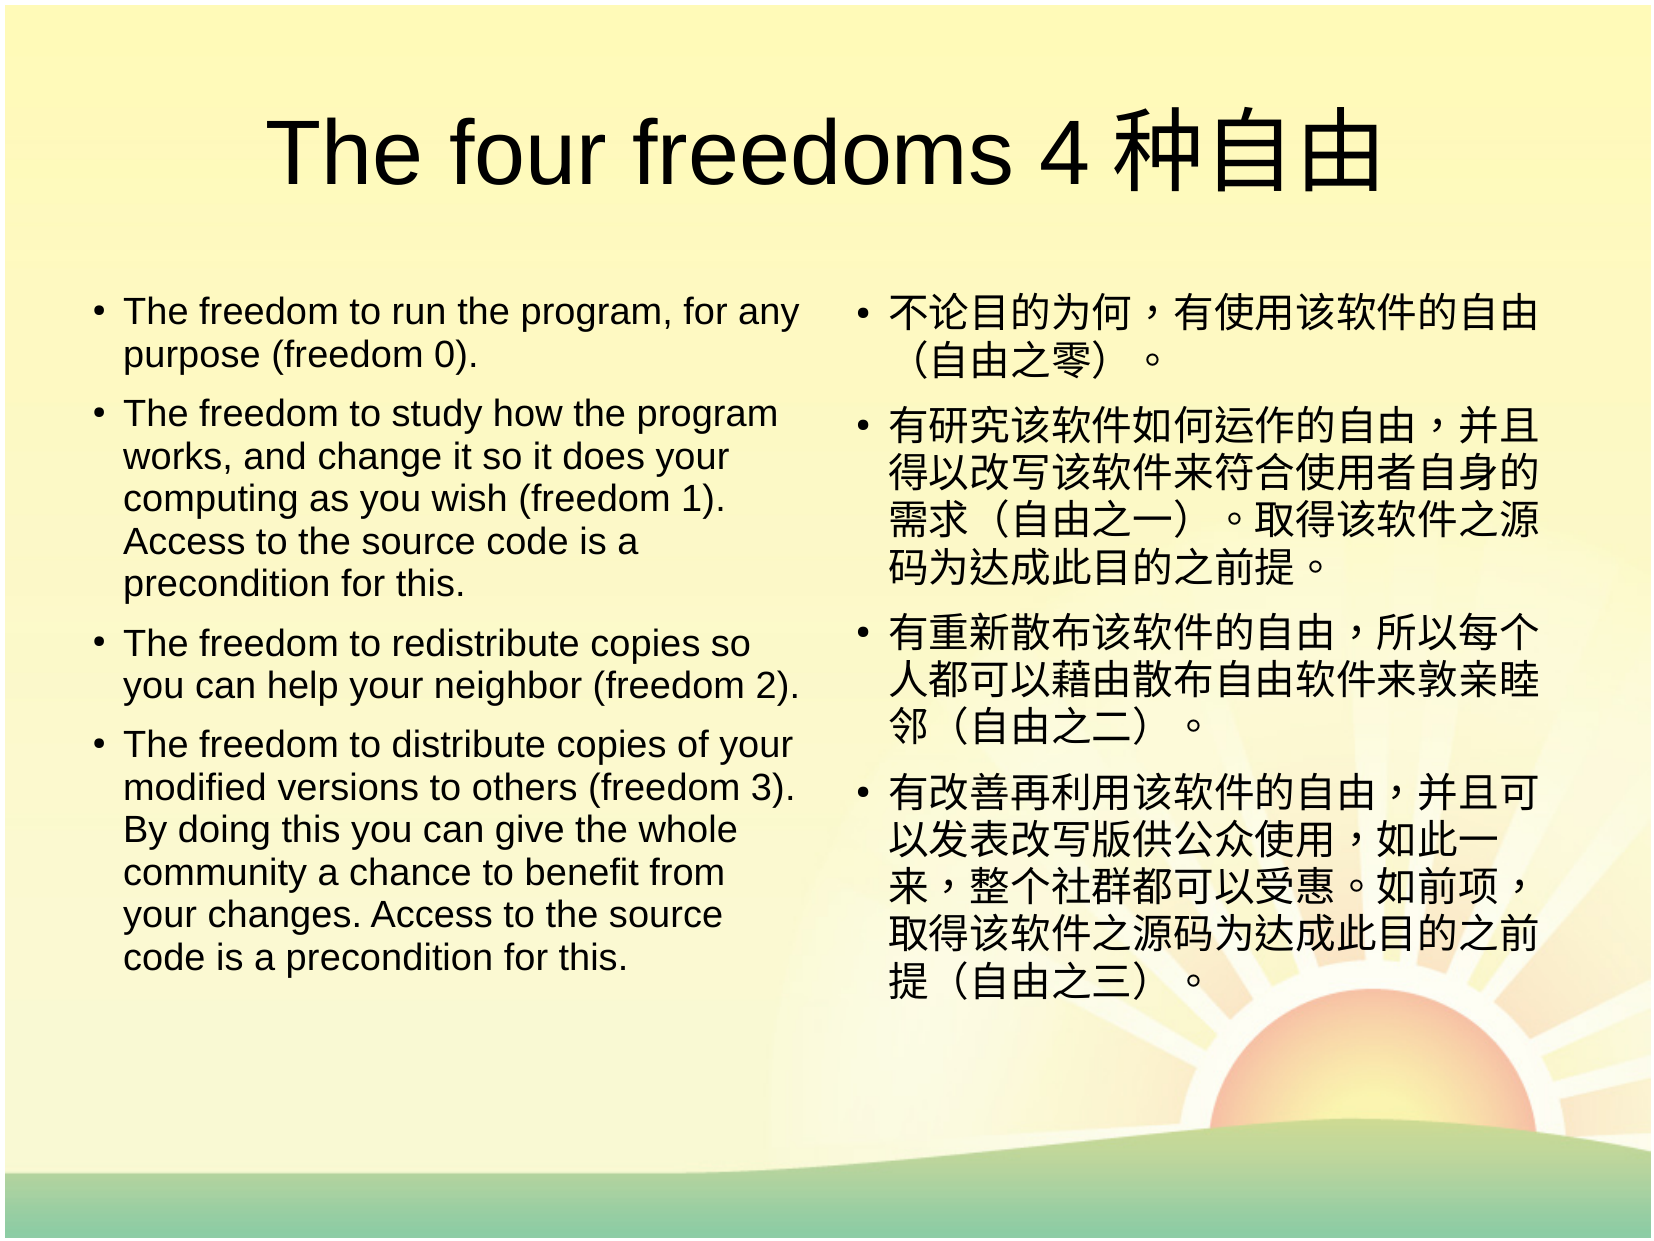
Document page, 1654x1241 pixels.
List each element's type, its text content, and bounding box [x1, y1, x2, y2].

list The freedom to run the program, for any purpose (freedom 0). The freedom to study how the program works, and change it so it does your computing as you wish (freedom 1). Access to the source code is a precondition for this. The freedom to redistribute copies so you can help your neighbor (freedom 2). The freedom to distribute copies of your modified versions to others (freedom 3). By doing this you can give the whole community a chance to benefit from your changes. Access to the source code is a precondition for this. [82, 290, 809, 1010]
title The four freedoms 4种自由 [82, 49, 1571, 257]
list 不论目的为何，有使用该软件的自由（自由之零）。 有研究该软件如何运作的自由，并且得以改写该软件来符合使用者自身的需求（自由之一）。取得该软件之源码为达成此目的之前提。 有重新散布该软件的自由，所以每个人都可以藉由散布自由软件来敦亲睦邻（自由之二）。 有改善再利用该软件的自由，并且可以发表改写版供公众使用，如此一来，整个社群都可以受惠。如前项，取得该软件之源码为达成此目的之前提（自由之三）。 [845, 290, 1572, 1010]
picture [5, 5, 1651, 1238]
